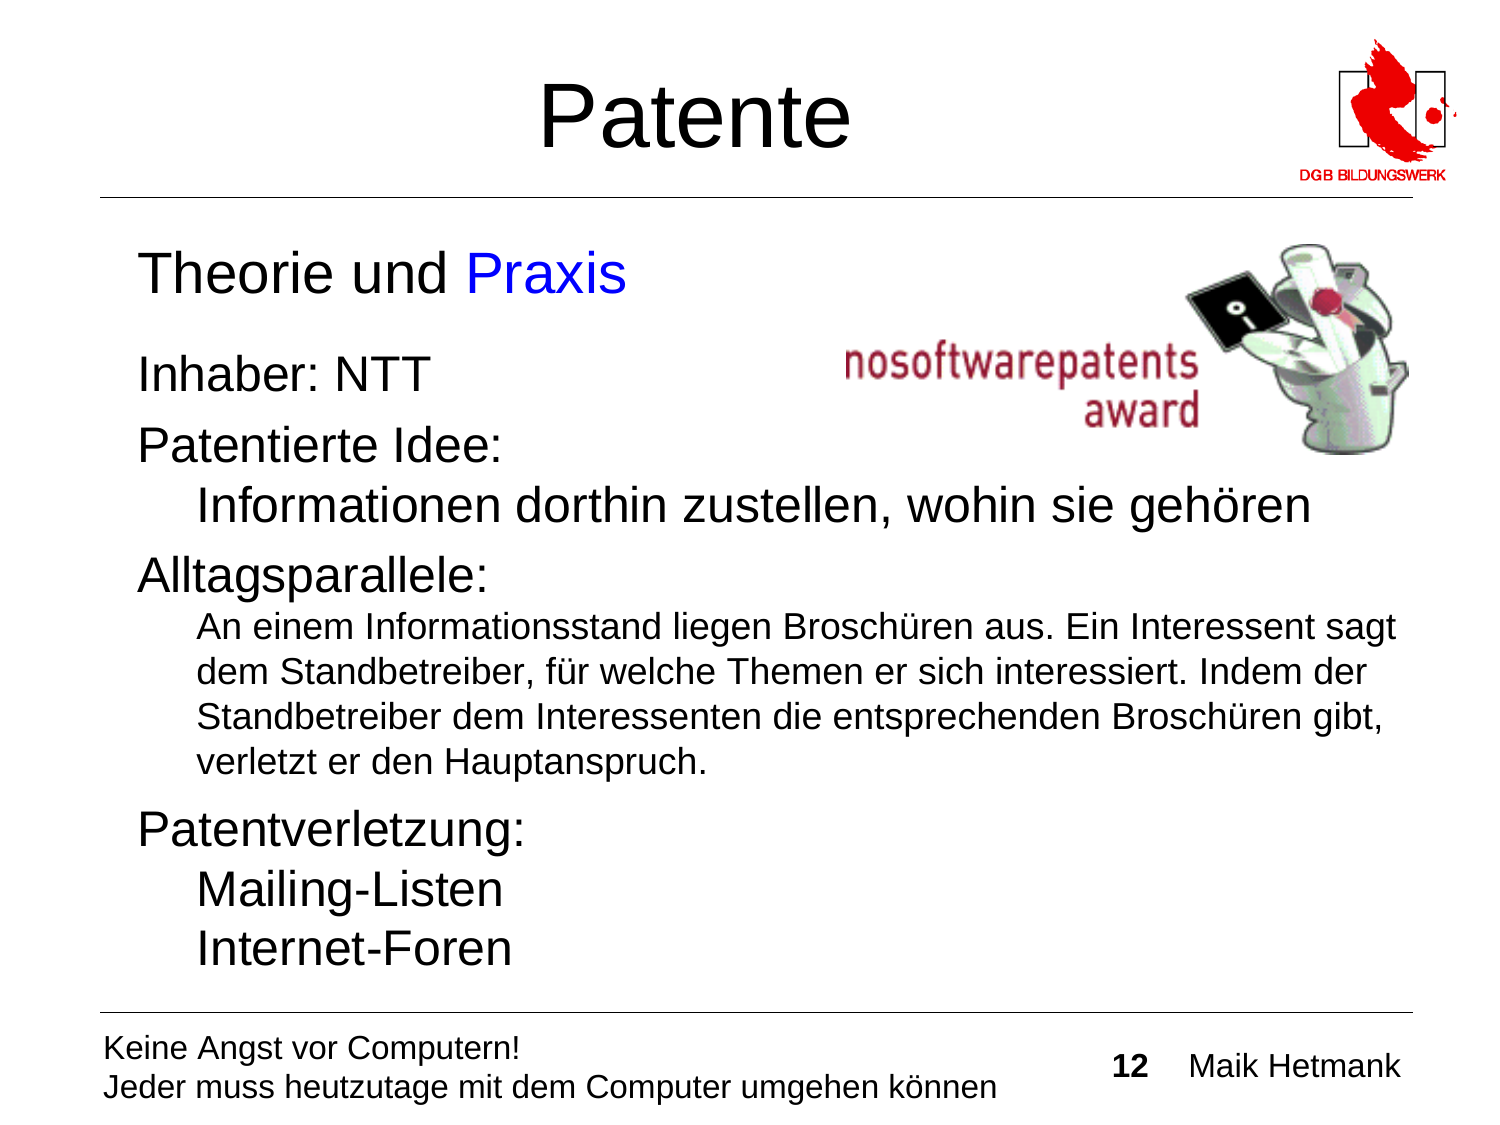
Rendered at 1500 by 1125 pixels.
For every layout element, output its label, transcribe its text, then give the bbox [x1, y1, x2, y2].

text_box Theorie und Praxis [137, 236, 1407, 302]
title Patente [87, 49, 1305, 175]
text_box Patentierte Idee: Informationen dorthin zustellen, wohin sie gehören [137, 413, 1407, 529]
picture [1299, 37, 1457, 181]
text_box Inhaber: NTT [137, 342, 846, 409]
text_box Alltagsparallele: An einem Informationsstand liegen Broschüren aus. Ein Interessent sagt dem Standbetreiber, für welche Themen er sich interessiert. Indem der Standbetreiber dem Interessenten die entsprechenden Broschüren gibt, verletzt er den Hauptanspruch. [137, 543, 1407, 779]
picture [846, 244, 1409, 455]
text_box Patentverletzung: Mailing-Listen Internet-Foren [137, 797, 1407, 973]
